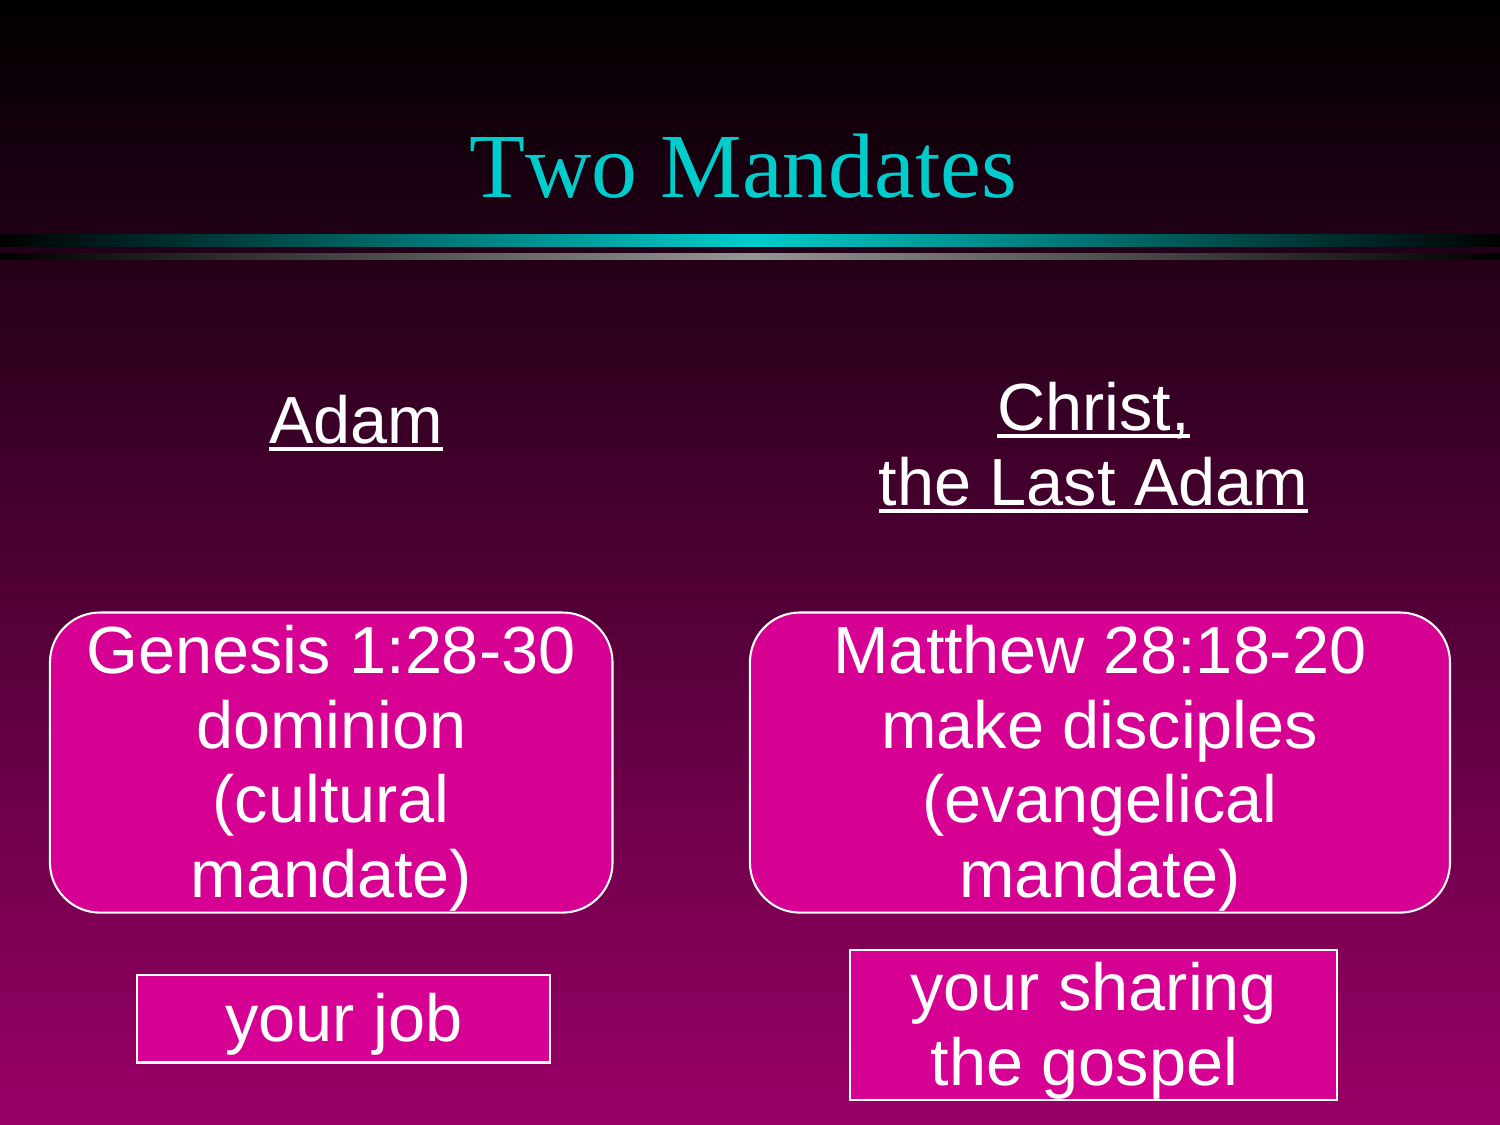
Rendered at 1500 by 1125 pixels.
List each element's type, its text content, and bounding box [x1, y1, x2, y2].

text_box Christ, the Last Adam [864, 362, 1324, 528]
text_box your sharing the gospel [849, 950, 1338, 1101]
text_box Genesis 1:28-30 dominion (cultural mandate) [49, 612, 613, 913]
text_box your job [137, 975, 550, 1063]
text_box Adam [254, 374, 459, 466]
title Two Mandates [99, 37, 1388, 225]
text_box Matthew 28:18-20 make disciples (evangelical mandate) [749, 612, 1450, 913]
